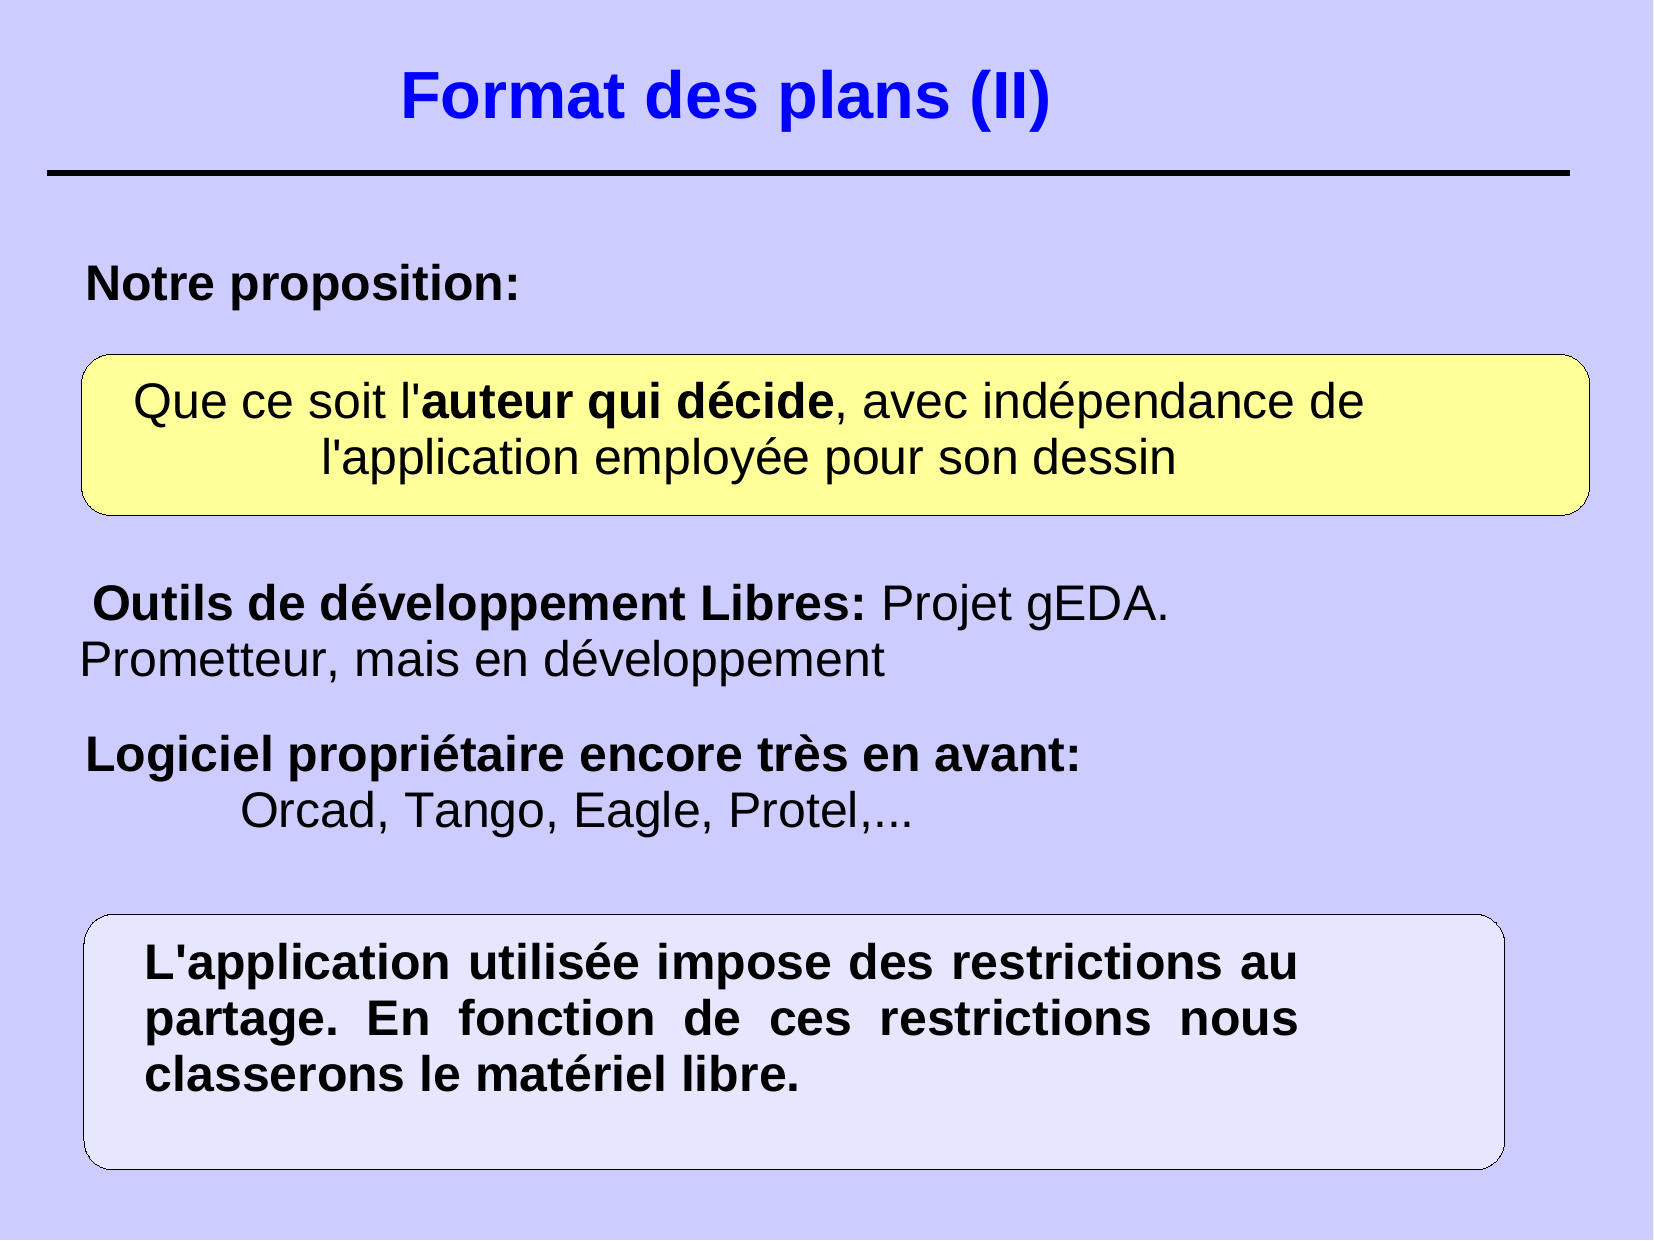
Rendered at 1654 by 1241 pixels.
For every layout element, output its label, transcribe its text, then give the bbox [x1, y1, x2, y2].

text_box Outils de développement Libres: Projet gEDA. Prometteur, mais en développement [79, 575, 1388, 692]
title Format des plans (II) [88, 0, 1364, 178]
text_box [83, 914, 1505, 1170]
text_box [81, 354, 1590, 516]
text_box Que ce soit l'auteur qui décide, avec indépendance de l'application employée pour son dessin [133, 373, 1575, 490]
text_box L'application utilisée impose des restrictions au partage. En fonction de ces restrictions nous classerons le matériel libre. [145, 934, 1456, 1214]
text_box Logiciel propriétaire encore très en avant: Orcad, Tango, Eagle, Protel,... [72, 726, 1216, 875]
text_box Notre proposition: [72, 255, 734, 322]
